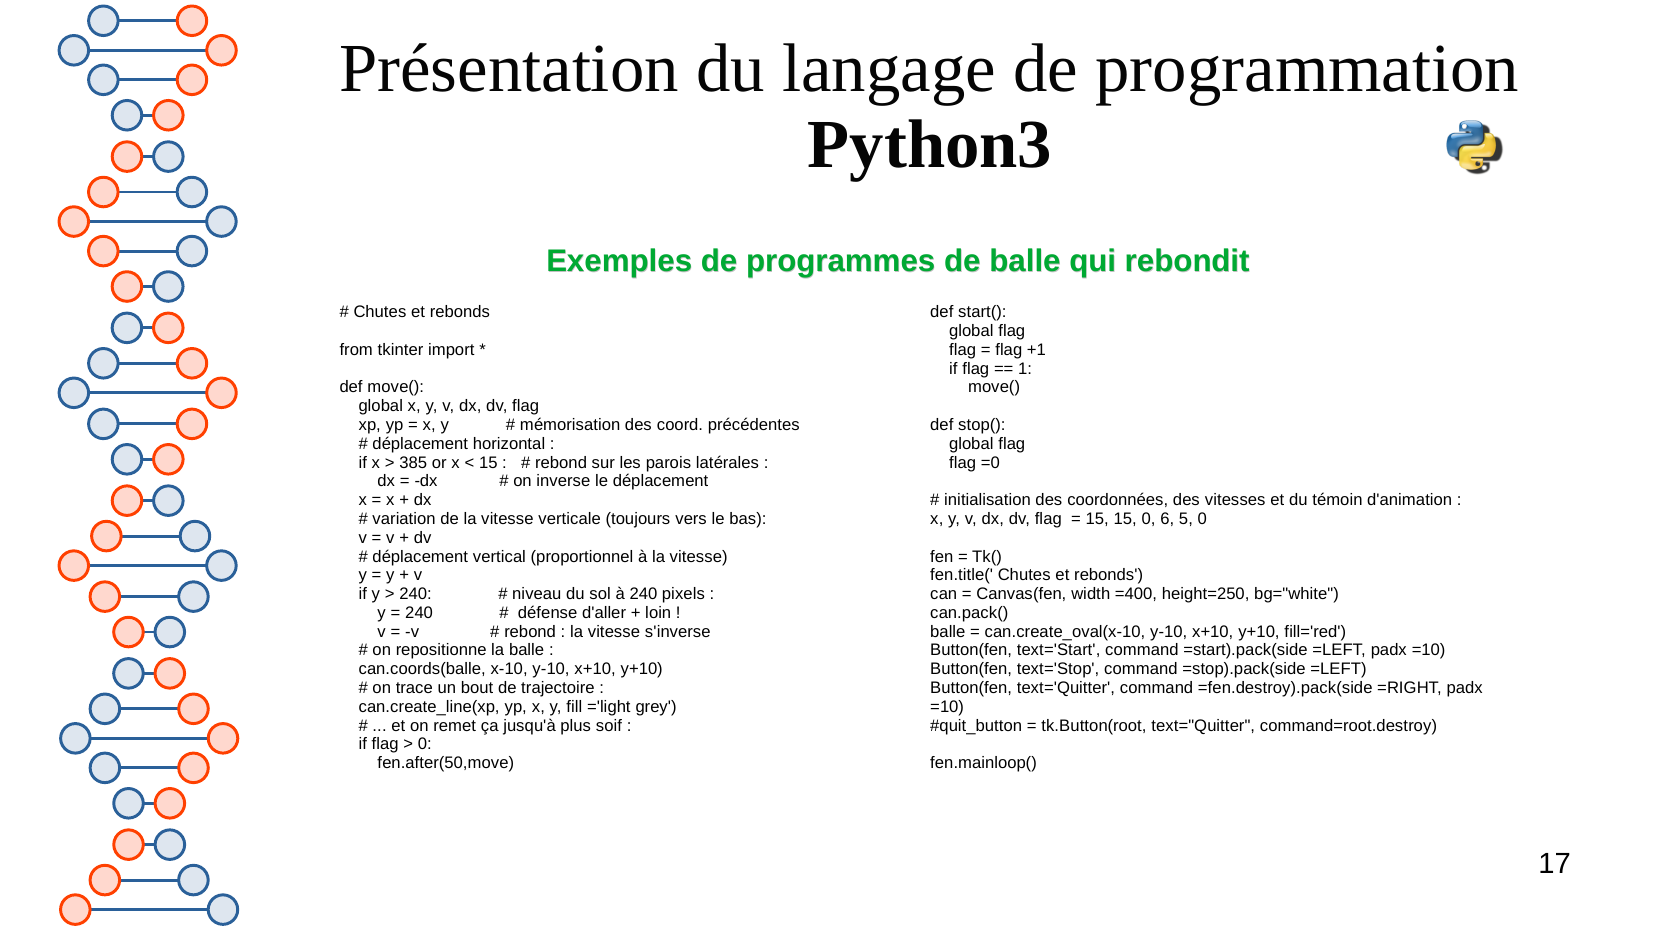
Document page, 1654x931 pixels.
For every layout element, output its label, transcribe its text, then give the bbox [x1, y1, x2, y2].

picture [1443, 118, 1506, 176]
text_box Exemples de programmes de balle qui rebondit [531, 236, 1270, 286]
title Présentation du langage de programmation Python3 [265, 29, 1595, 184]
text_box def start(): global flag flag = flag +1 if flag == 1: move() def stop(): global flag flag =0 # initialisation des coordonnées, des vitesses et du témoin d'animation : x, y, v, dx, dv, flag = 15, 15, 0, 6, 5, 0 fen = Tk() fen.title(' Chutes et rebonds') can = Canvas(fen, width =400, height=250, bg="white") can.pack() balle = can.create_oval(x-10, y-10, x+10, y+10, fill='red') Button(fen, text='Start', command =start).pack(side =LEFT, padx =10) Button(fen, text='Stop', command =stop).pack(side =LEFT) Button(fen, text='Quitter', command =fen.destroy).pack(side =RIGHT, padx =10) #quit_button = tk.Button(root, text="Quitter", command=root.destroy) fen.mainloop() [915, 295, 1536, 798]
text_box # Chutes et rebonds from tkinter import * def move(): global x, y, v, dx, dv, flag xp, yp = x, y # mémorisation des coord. précédentes # déplacement horizontal : if x > 385 or x < 15 : # rebond sur les parois latérales : dx = -dx # on inverse le déplacement x = x + dx # variation de la vitesse verticale (toujours vers le bas): v = v + dv # déplacement vertical (proportionnel à la vitesse) y = y + v if y > 240: # niveau du sol à 240 pixels : y = 240 # défense d'aller + loin ! v = -v # rebond : la vitesse s'inverse # on repositionne la balle : can.coords(balle, x-10, y-10, x+10, y+10) # on trace un bout de trajectoire : can.create_line(xp, yp, x, y, fill ='light grey') # ... et on remet ça jusqu'à plus soif : if flag > 0: fen.after(50,move) [324, 295, 857, 916]
